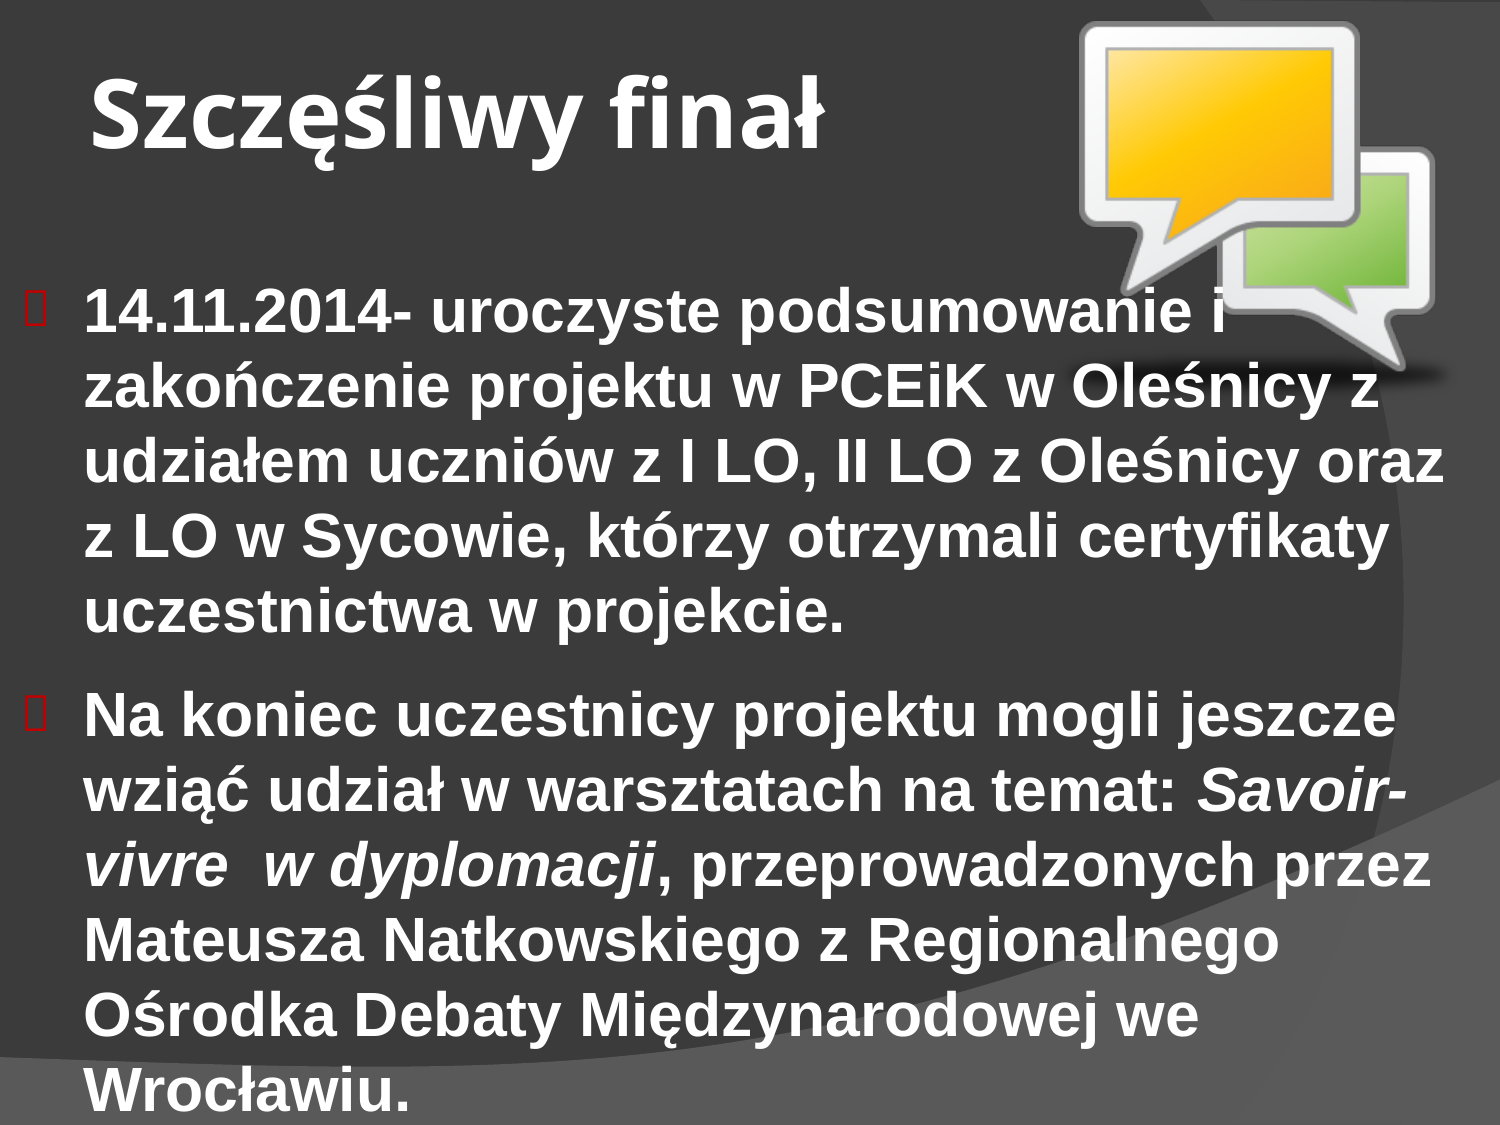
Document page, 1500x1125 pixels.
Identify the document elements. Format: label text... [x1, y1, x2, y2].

title Szczęśliwy finał [75, 45, 1300, 233]
list 14.11.2014- uroczyste podsumowanie i zakończenie projektu w PCEiK w Oleśnicy z udziałem uczniów z I LO, II LO z Oleśnicy oraz z LO w Sycowie, którzy otrzymali certyfikaty uczestnictwa w projekcie. Na koniec uczestnicy projektu mogli jeszcze wziąć udział w warsztatach na temat: Savoir-vivre w dyplomacji, przeprowadzonych przez Mateusza Natkowskiego z Regionalnego Ośrodka Debaty Międzynarodowej we Wrocławiu. [0, 262, 1500, 993]
picture [1057, 0, 1458, 262]
